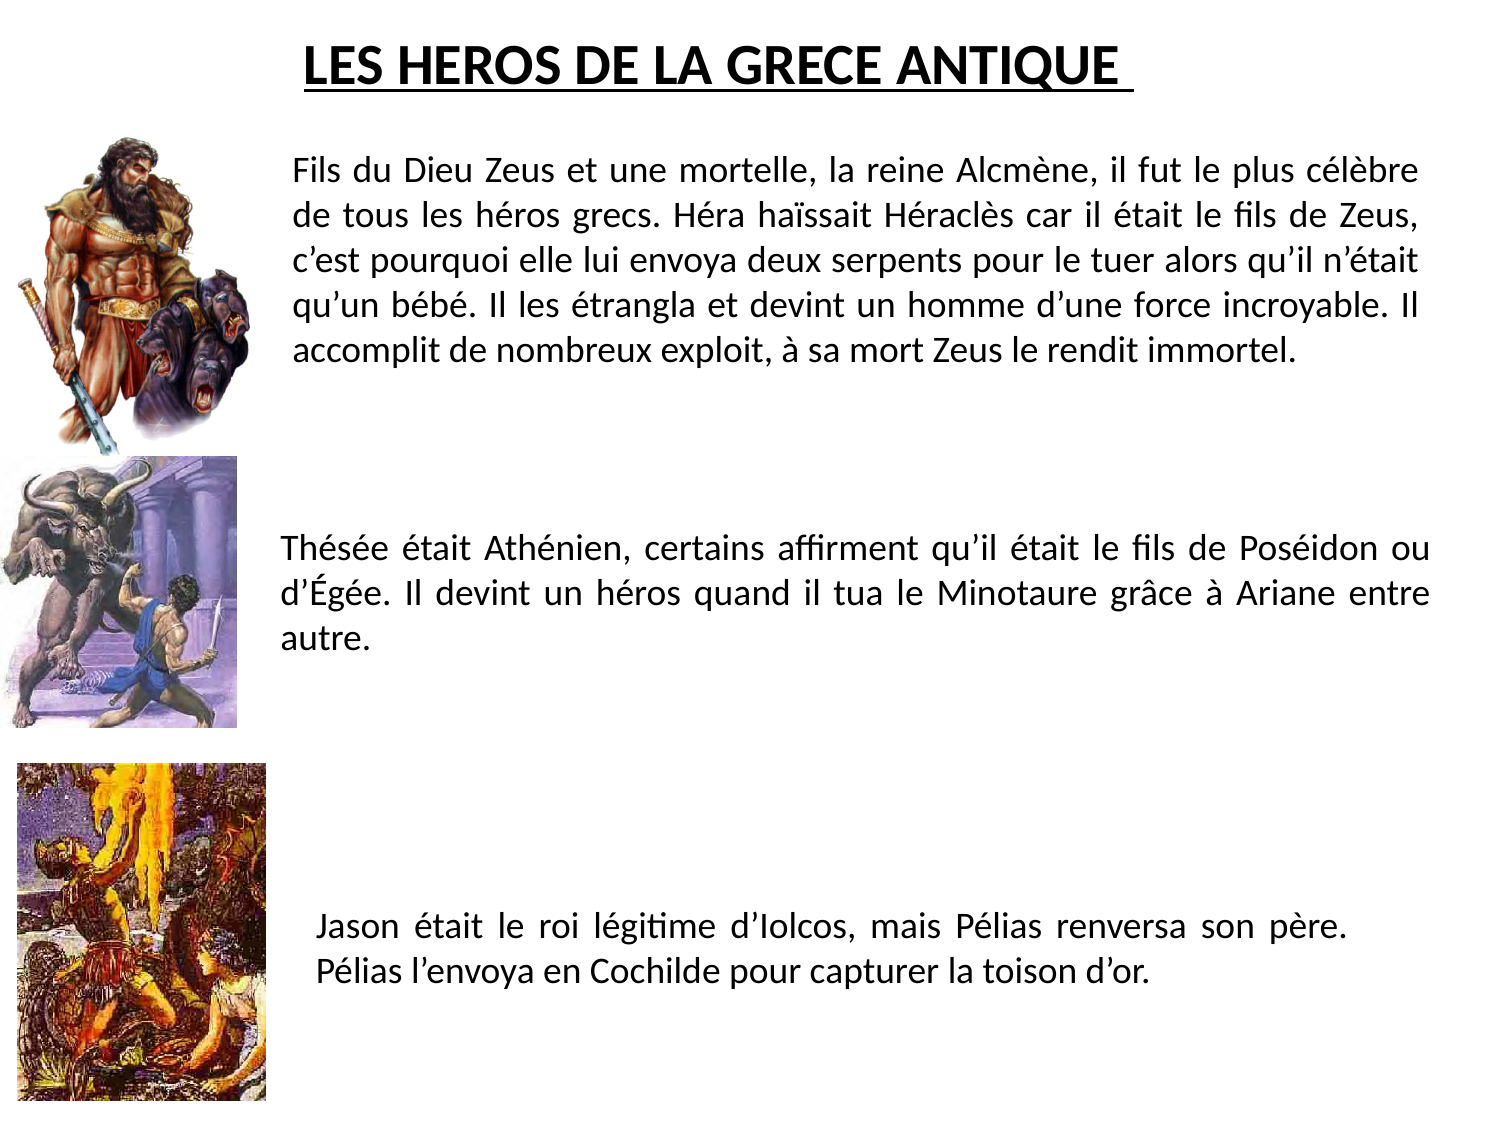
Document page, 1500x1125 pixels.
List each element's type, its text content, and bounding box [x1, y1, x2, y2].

text_box LES HEROS DE LA GRECE ANTIQUE [289, 19, 1164, 104]
text_box Fils du Dieu Zeus et une mortelle, la reine Alcmène, il fut le plus célèbre de tous les héros grecs. Héra haïssait Héraclès car il était le fils de Zeus, c’est pourquoi elle lui envoya deux serpents pour le tuer alors qu’il n’était qu’un bébé. Il les étrangla et devint un homme d’une force incroyable. Il accomplit de nombreux exploit, à sa mort Zeus le rendit immortel. [277, 137, 1435, 378]
picture [17, 763, 266, 1101]
picture [0, 137, 250, 728]
text_box Jason était le roi légitime d’Iolcos, mais Pélias renversa son père. Pélias l’envoya en Cochilde pour capturer la toison d’or. [301, 893, 1365, 999]
text_box Thésée était Athénien, certains affirment qu’il était le fils de Poséidon ou d’Égée. Il devint un héros quand il tua le Minotaure grâce à Ariane entre autre. [265, 515, 1447, 666]
